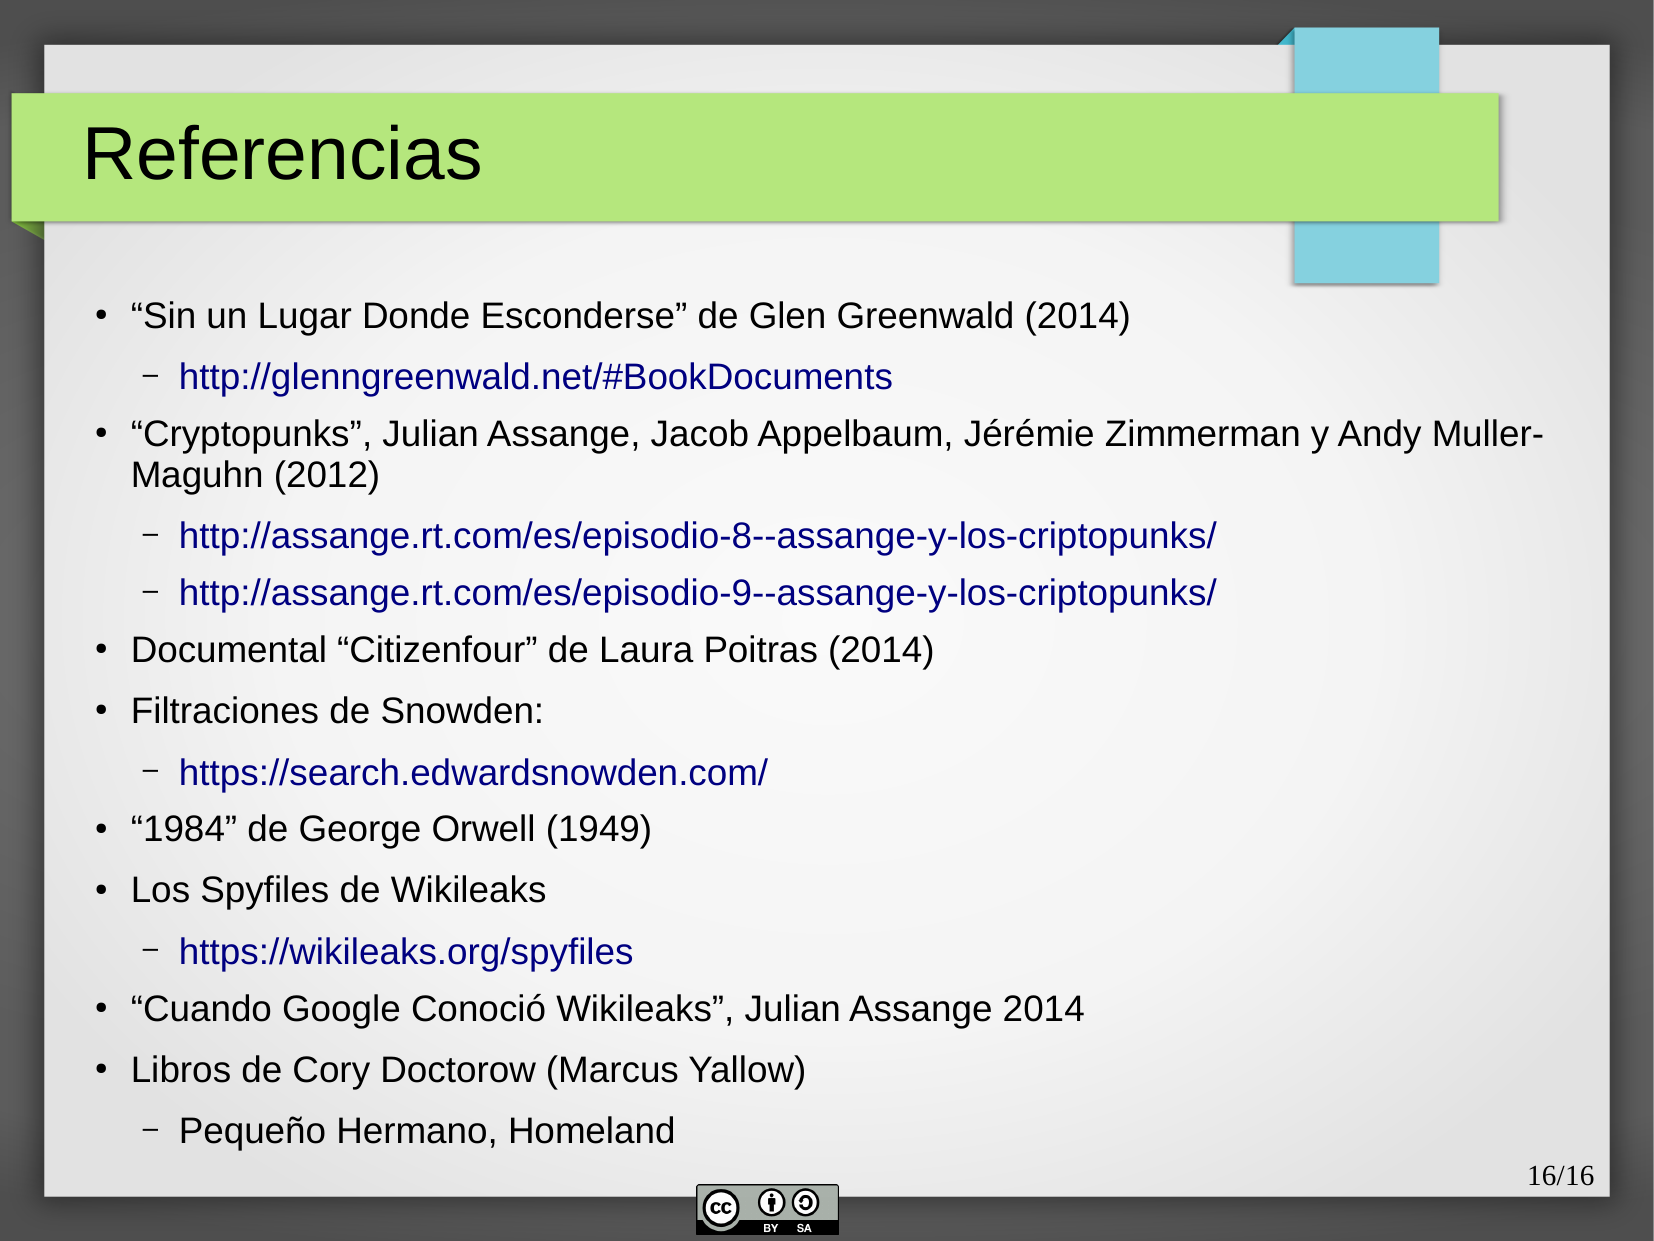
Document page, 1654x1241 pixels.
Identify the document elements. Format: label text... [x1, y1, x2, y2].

picture [0, 0, 1654, 1241]
title Referencias [82, 94, 1264, 213]
list “Sin un Lugar Donde Esconderse” de Glen Greenwald (2014) http://glenngreenwald.net/#BookDocuments “Cryptopunks”, Julian Assange, Jacob Appelbaum, Jérémie Zimmerman y Andy Muller-Maguhn (2012) http://assange.rt.com/es/episodio-8--assange-y-los-criptopunks/ http://assange.rt.com/es/episodio-9--assange-y-los-criptopunks/ Documental “Citizenfour” de Laura Poitras (2014) Filtraciones de Snowden: https://search.edwardsnowden.com/ “1984” de George Orwell (1949) Los Spyfiles de Wikileaks https://wikileaks.org/spyfiles “Cuando Google Conoció Wikileaks”, Julian Assange 2014 Libros de Cory Doctorow (Marcus Yallow) Pequeño Hermano, Homeland [82, 295, 1571, 1170]
